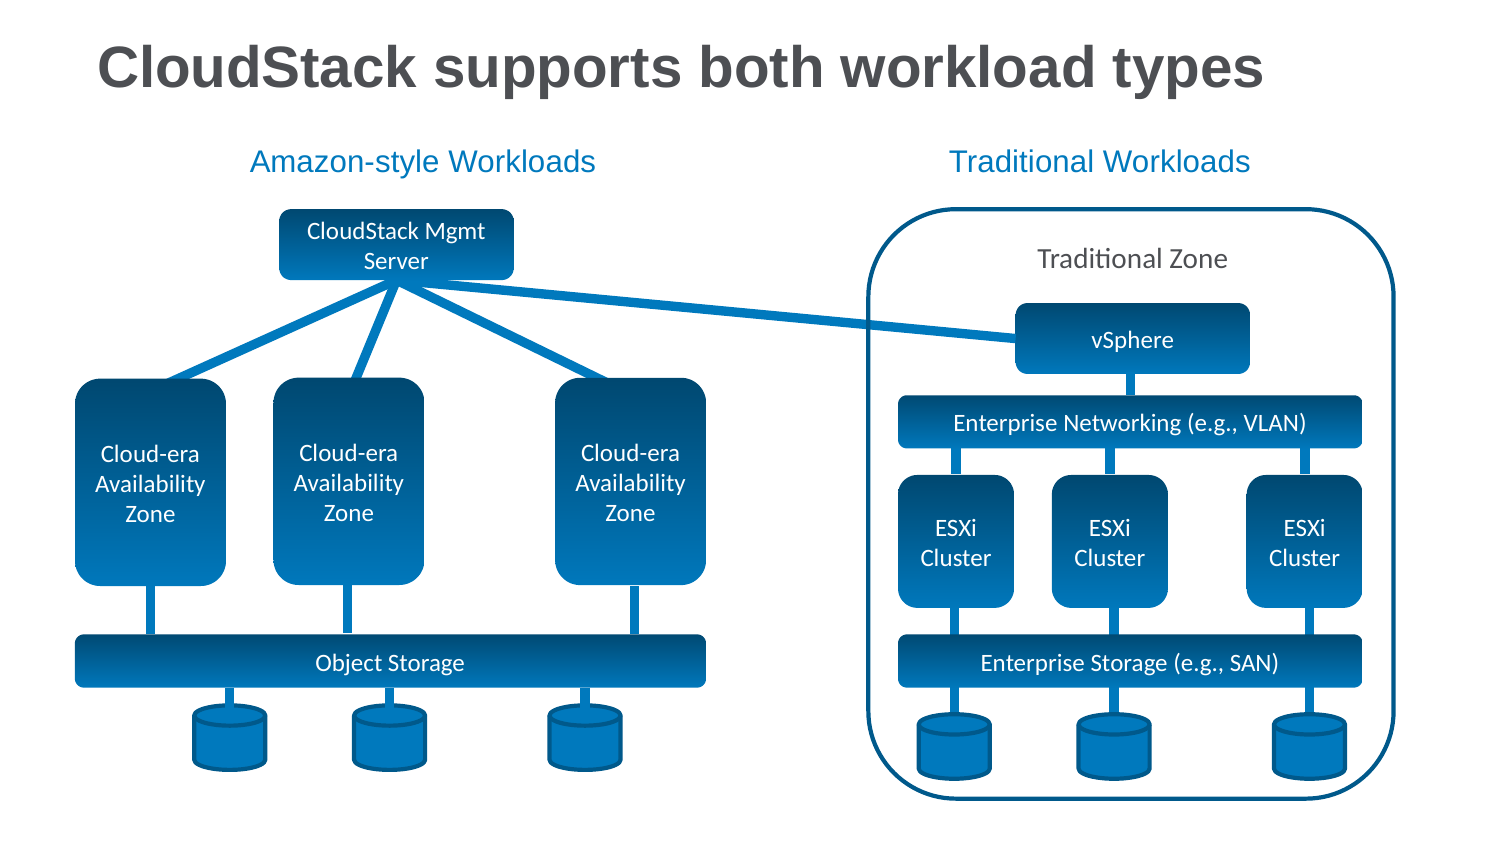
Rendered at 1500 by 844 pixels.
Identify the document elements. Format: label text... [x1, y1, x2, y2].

text_box [1273, 714, 1346, 779]
text_box ESXi Cluster [1051, 474, 1168, 608]
text_box CloudStack supports both workload types [82, 21, 1281, 107]
text_box [194, 705, 266, 770]
text_box ESXi Cluster [898, 474, 1015, 608]
text_box [354, 705, 426, 770]
text_box Cloud-era Availability Zone [75, 378, 227, 587]
text_box [549, 705, 621, 770]
text_box Traditional Zone [1026, 233, 1240, 280]
text_box Cloud-era Availability Zone [273, 377, 425, 586]
text_box Enterprise Storage (e.g., SAN) [898, 634, 1363, 688]
text_box [1078, 714, 1150, 779]
text_box CloudStack Mgmt Server [279, 209, 514, 281]
text_box ESXi Cluster [1246, 474, 1363, 608]
text_box Traditional Workloads [937, 142, 1263, 184]
text_box Amazon-style Workloads [238, 142, 609, 184]
text_box vSphere [1015, 303, 1251, 374]
text_box Cloud-era Availability Zone [555, 377, 707, 586]
text_box [918, 714, 990, 779]
text_box Enterprise Networking (e.g., VLAN) [898, 395, 1363, 449]
text_box Object Storage [74, 634, 707, 688]
